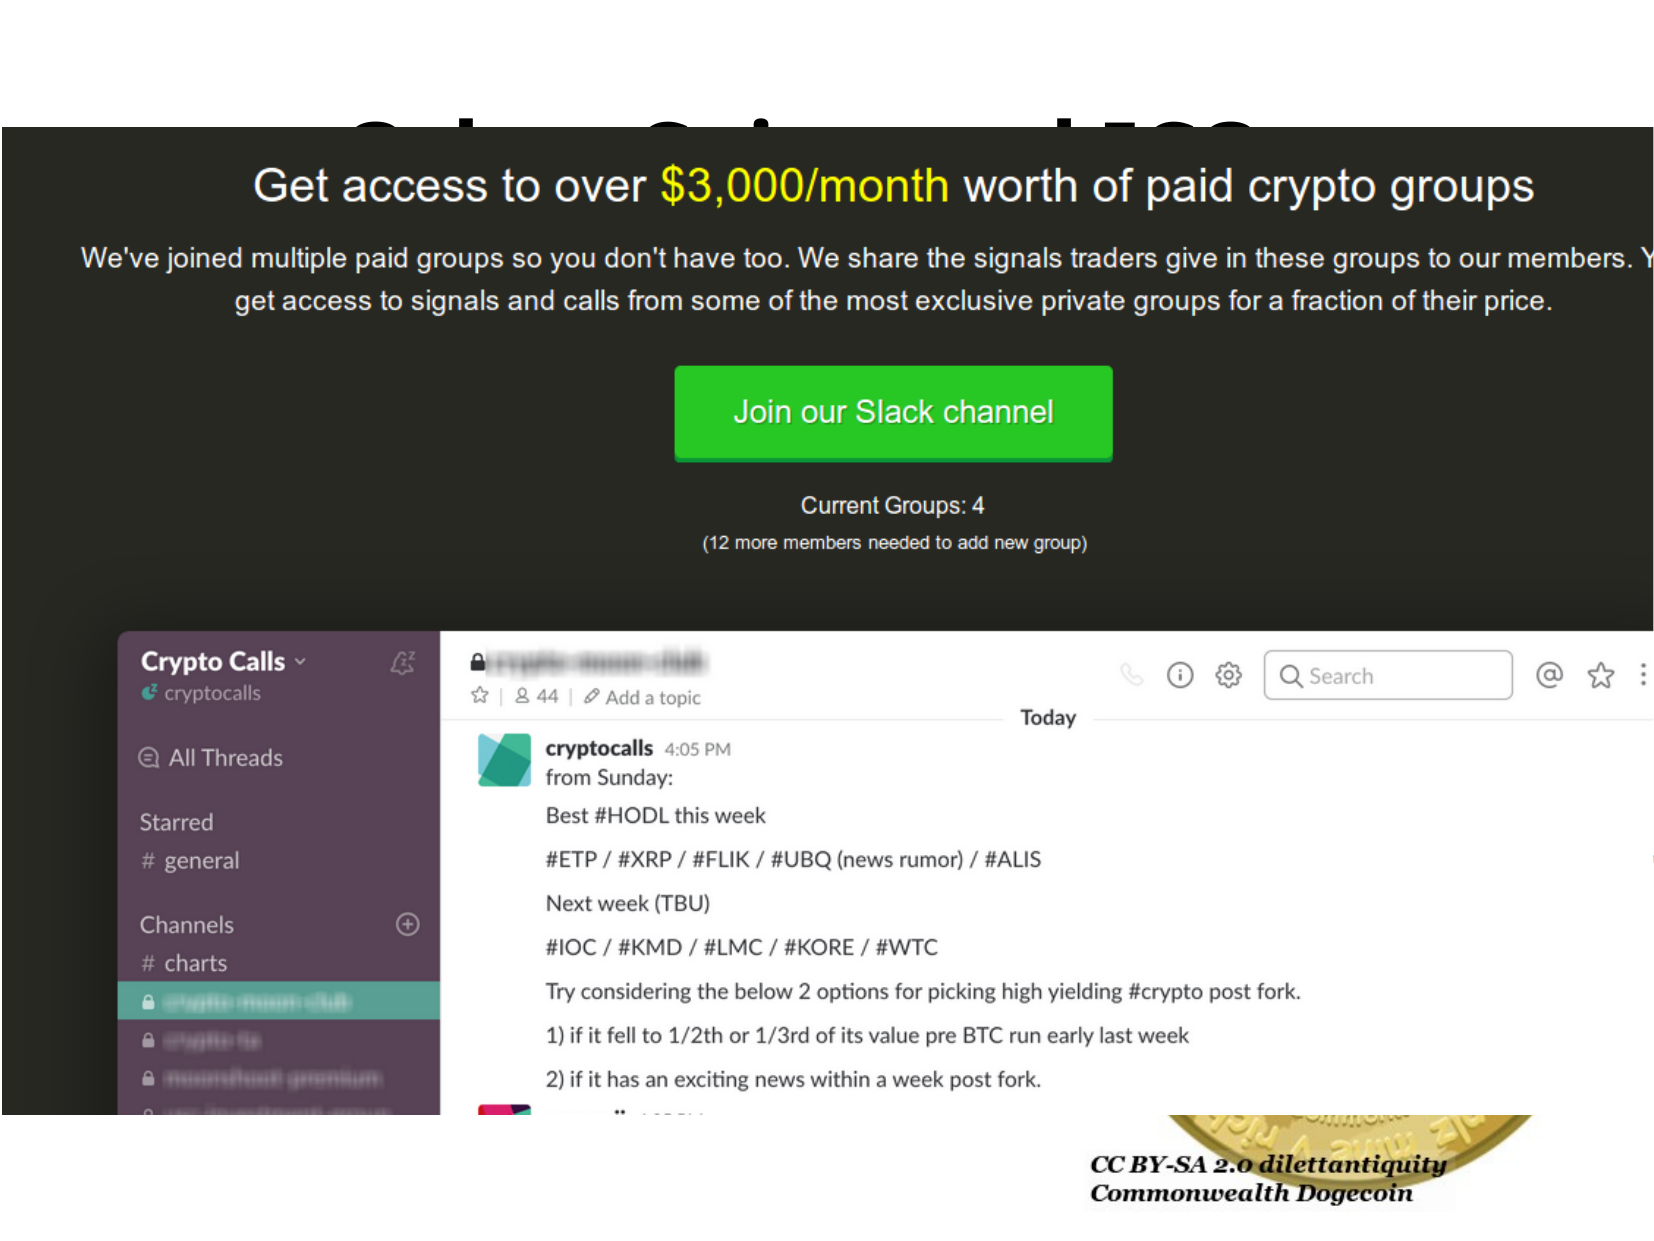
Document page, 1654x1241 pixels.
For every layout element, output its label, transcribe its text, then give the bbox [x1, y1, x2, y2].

title Other Coins and ICOs [82, 49, 1571, 127]
picture [2, 127, 1654, 1227]
